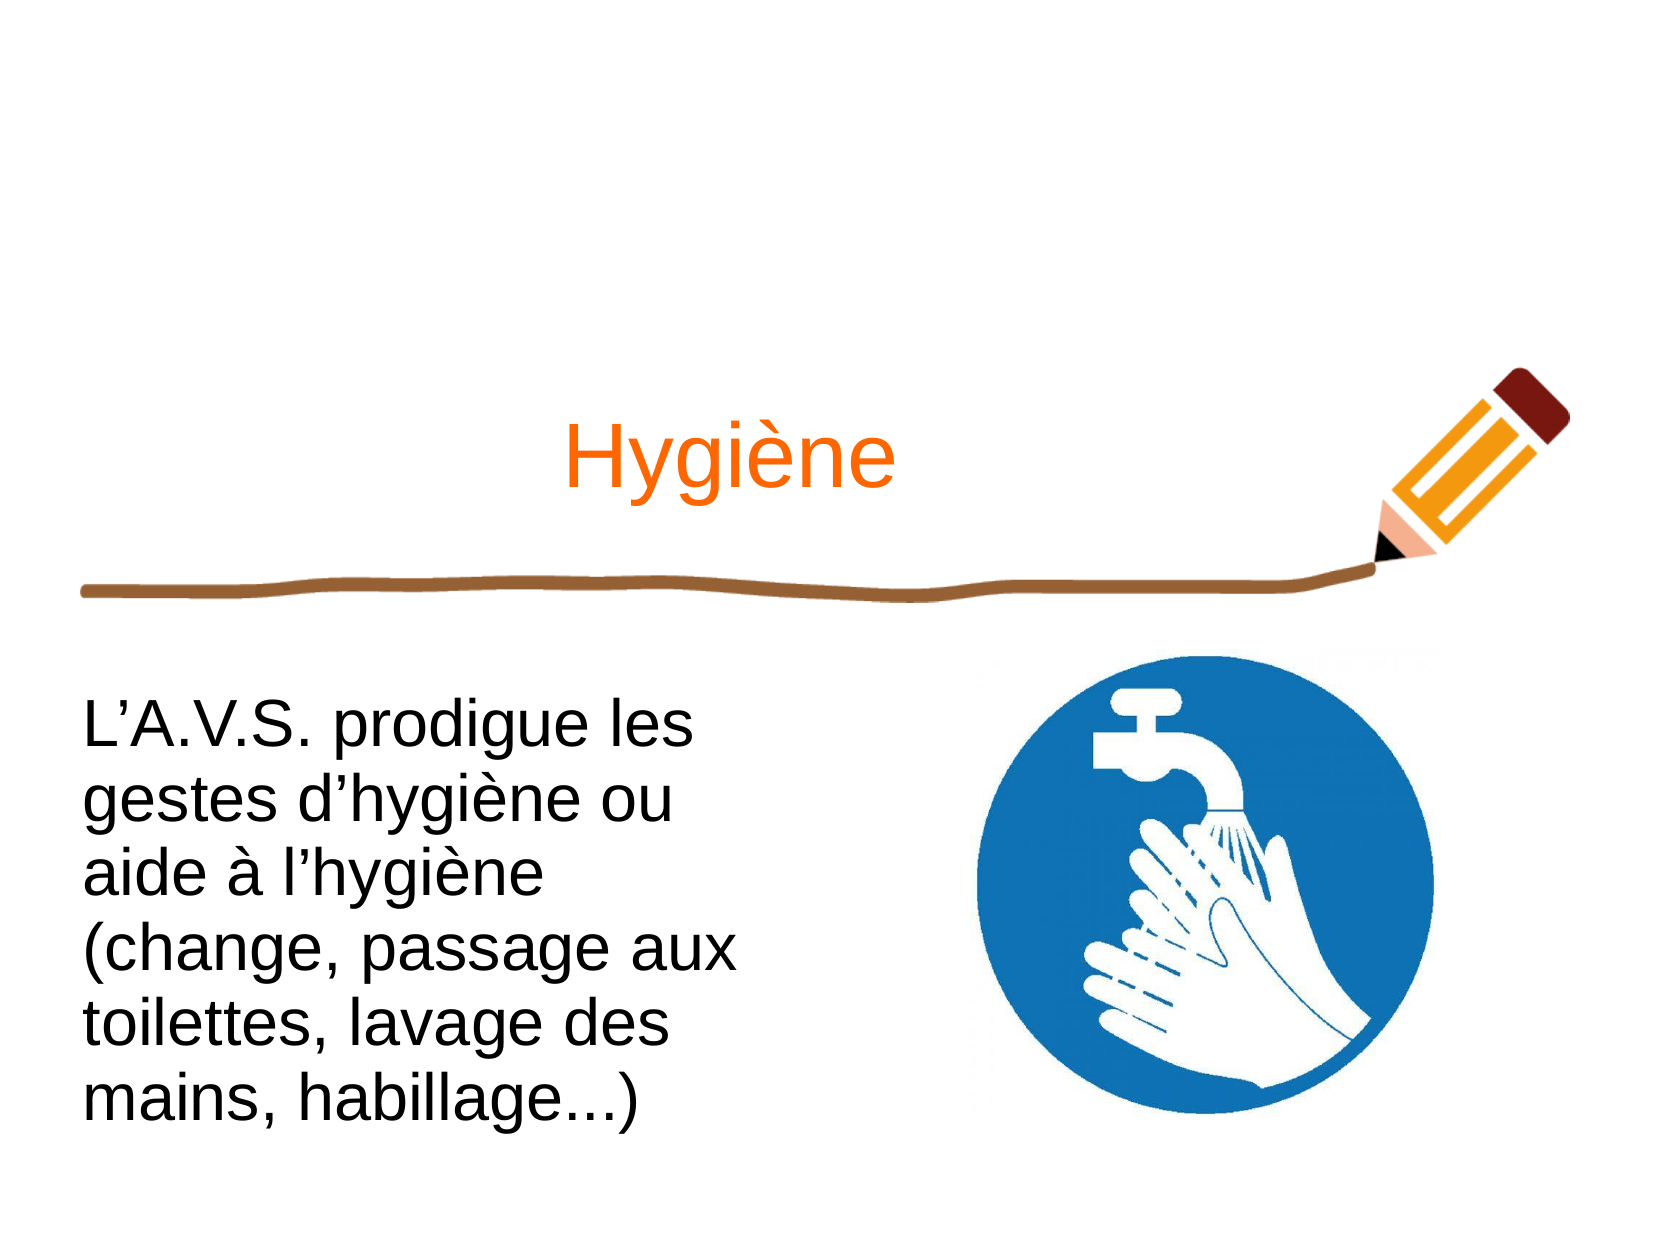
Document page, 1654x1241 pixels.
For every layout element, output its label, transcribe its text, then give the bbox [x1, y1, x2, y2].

picture [80, 367, 1570, 603]
list L’A.V.S. prodigue les gestes d’hygiène ou aide à l’hygiène (change, passage aux toilettes, lavage des mains, habillage...) [82, 685, 809, 1177]
picture [970, 649, 1441, 1121]
title Hygiène [82, 352, 1379, 560]
